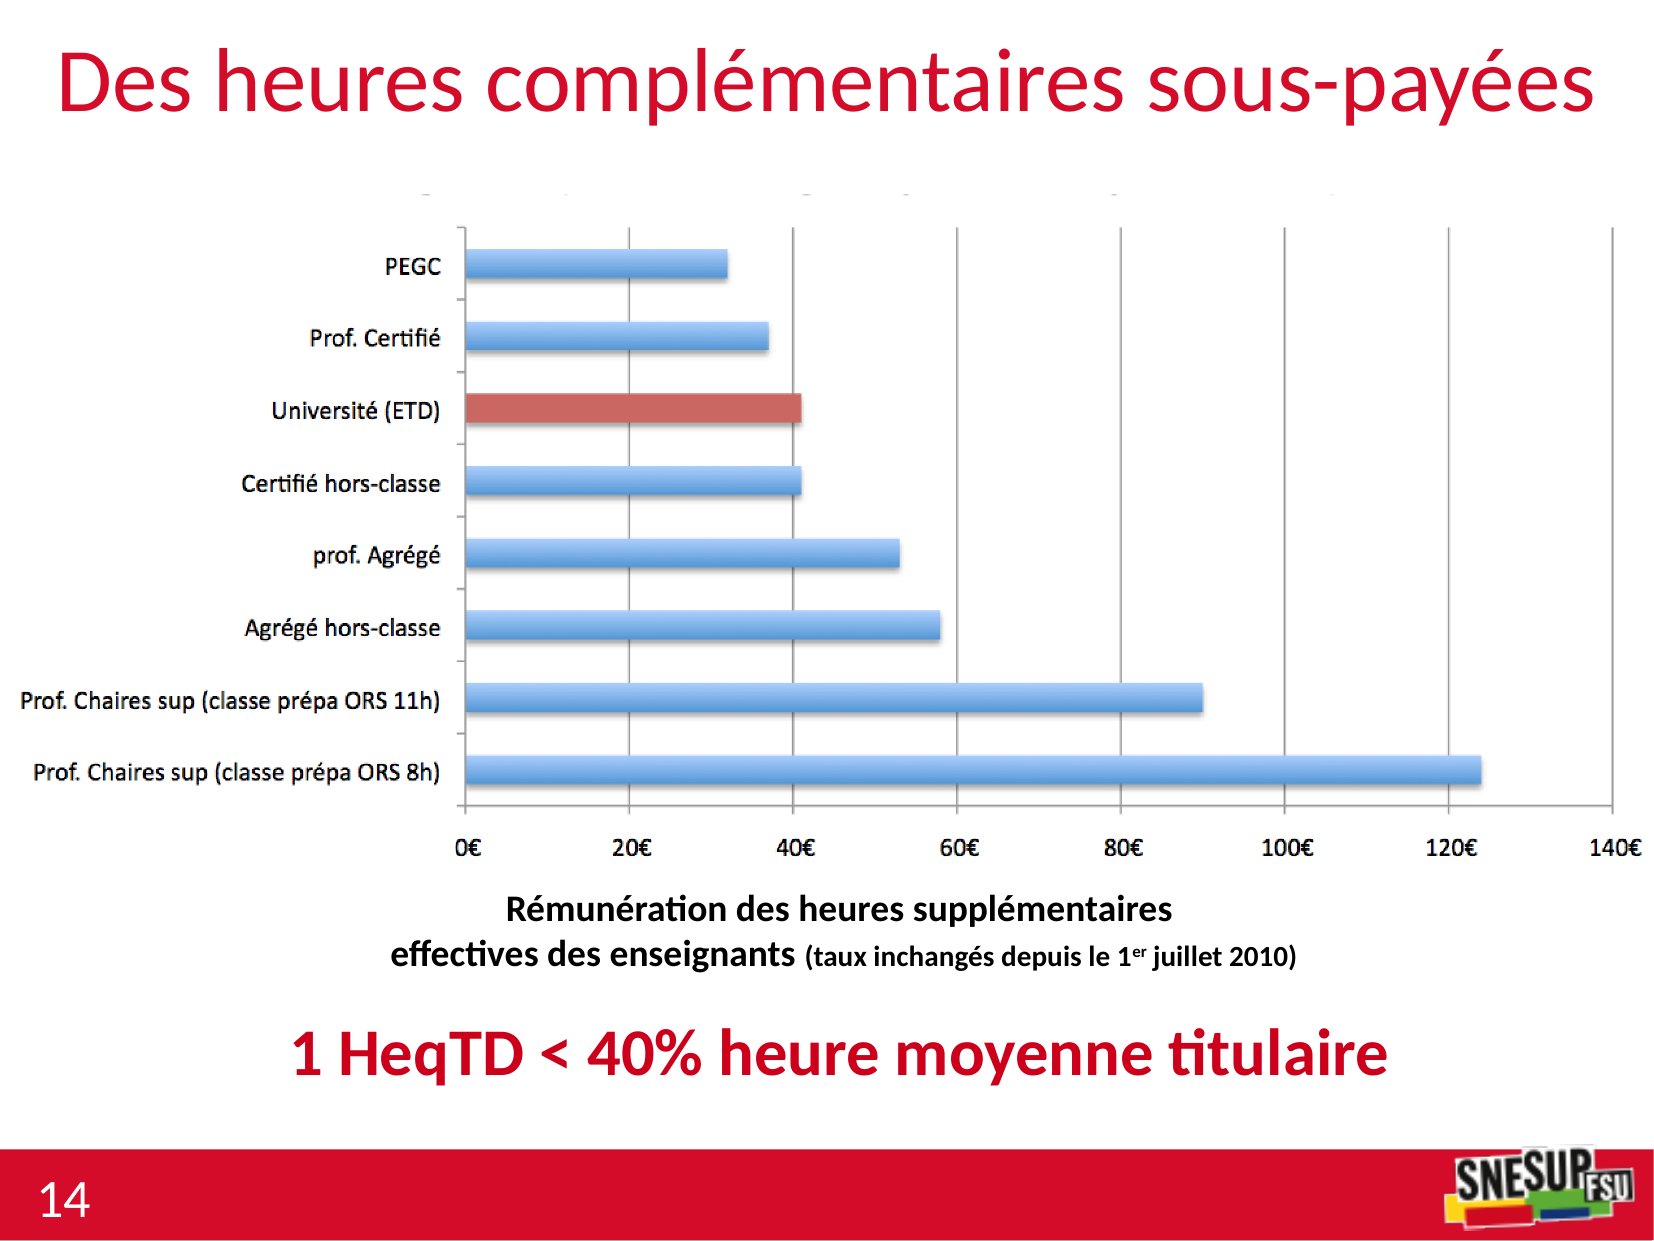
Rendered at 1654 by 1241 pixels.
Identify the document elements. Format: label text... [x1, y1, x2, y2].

picture [0, 194, 1654, 883]
slide_number <numéro> [0, 1163, 128, 1230]
picture [1442, 1143, 1638, 1231]
text_box Rémunération des heures supplémentaires effectives des enseignants (taux inchangés depuis le 1er juillet 2010) 1 HeqTD < 40% heure moyenne titulaire [274, 883, 1405, 1096]
title Des heures complémentaires sous-payées [0, 0, 1654, 150]
